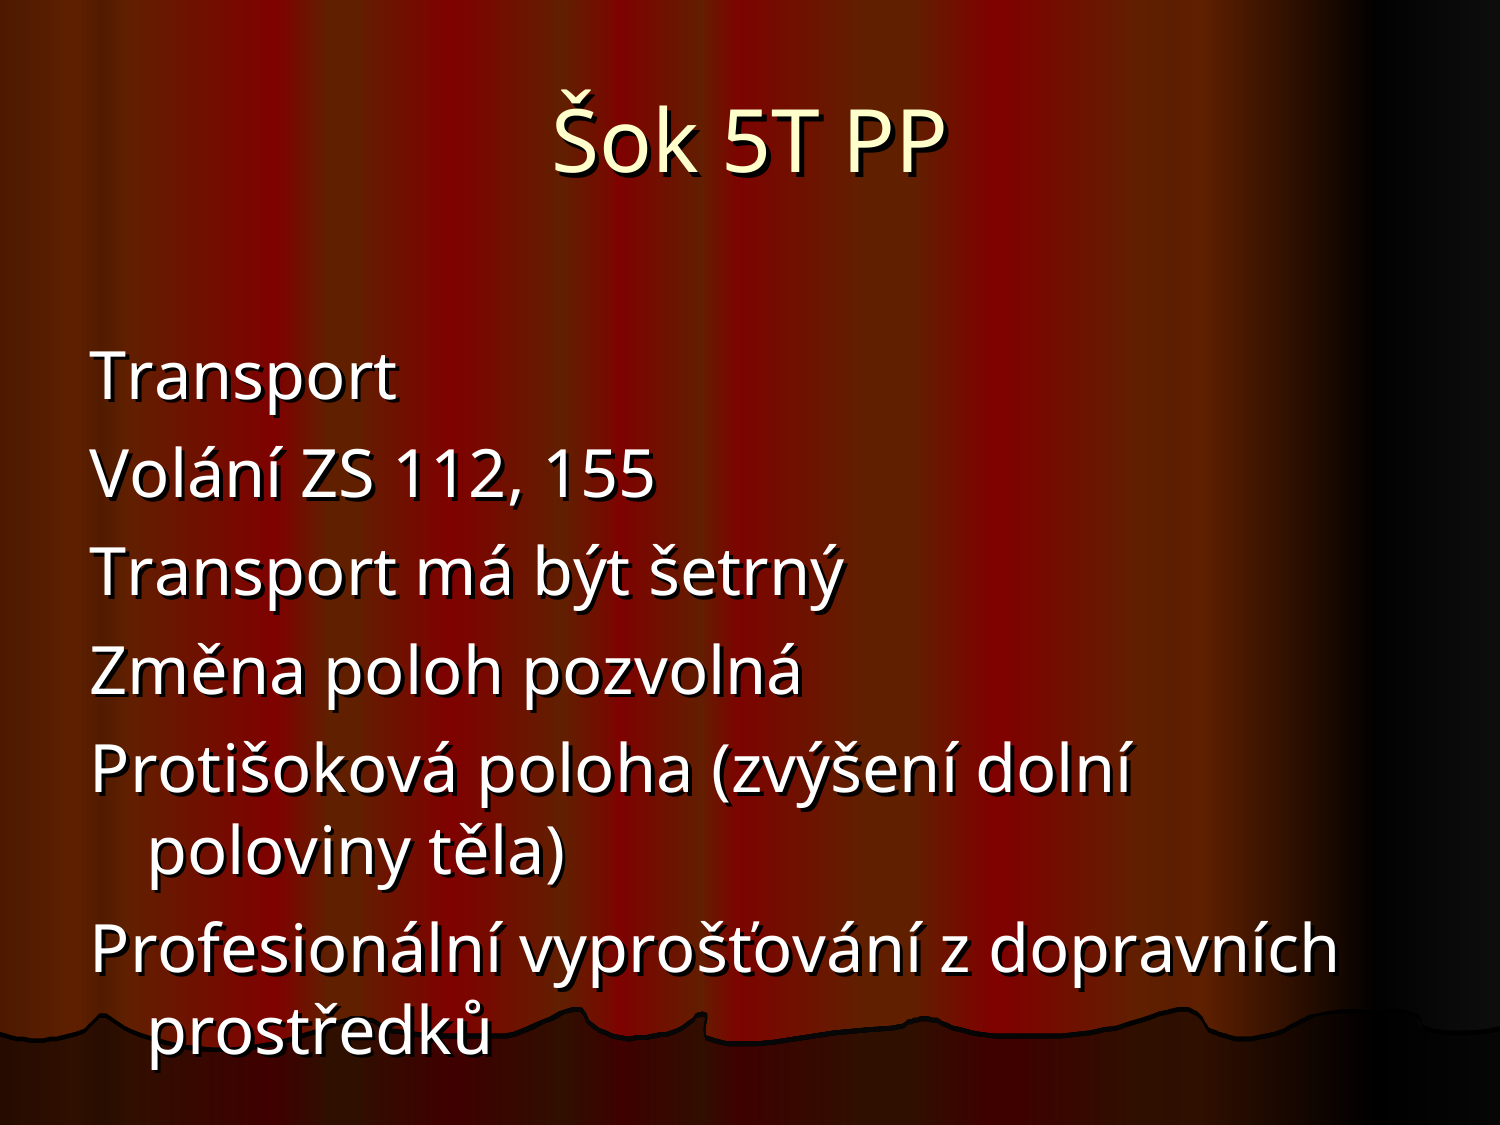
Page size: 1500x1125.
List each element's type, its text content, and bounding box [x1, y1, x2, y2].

list Transport Volání ZS 112, 155 Transport má být šetrný Změna poloh pozvolná Protišoková poloha (zvýšení dolní poloviny těla) Profesionální vyprošťování z dopravních prostředků [75, 326, 1426, 1125]
title Šok 5T PP [75, 45, 1426, 233]
